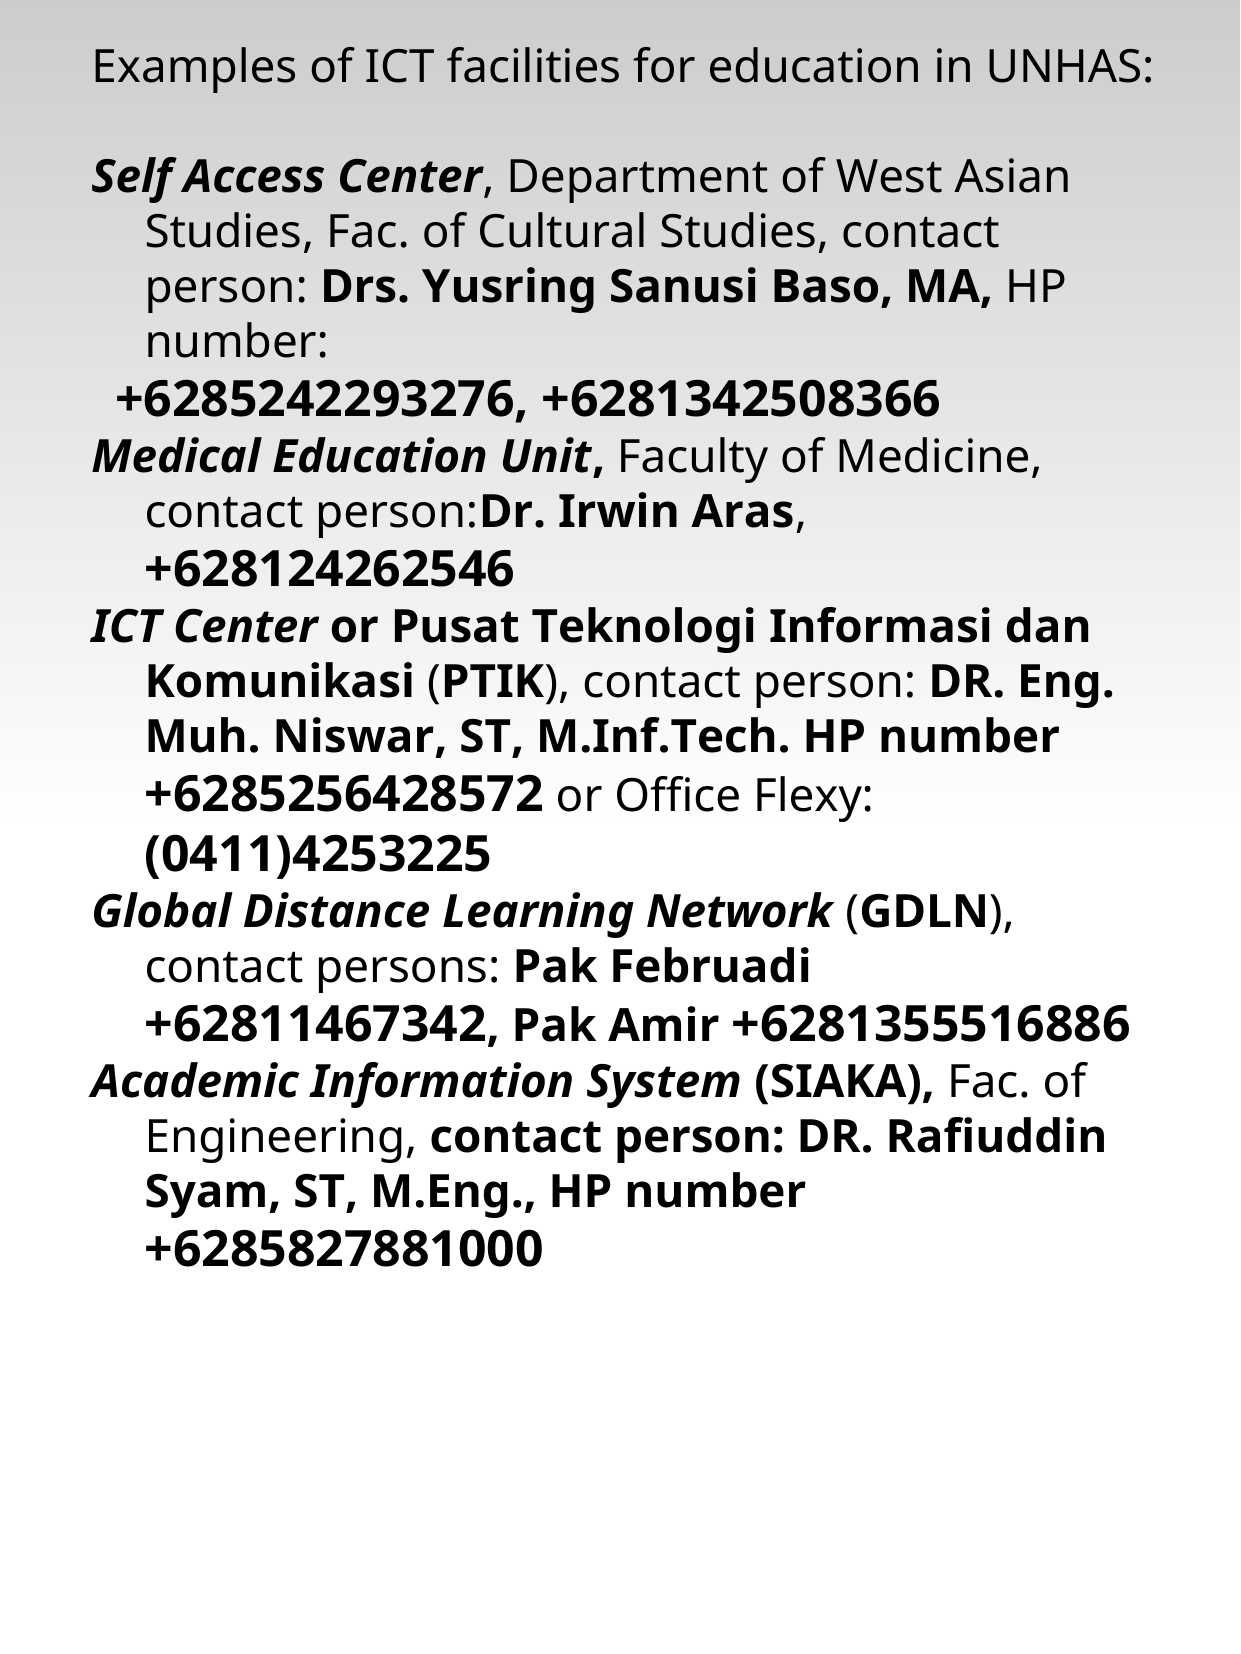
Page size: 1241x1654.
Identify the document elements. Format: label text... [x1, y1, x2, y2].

text_box Examples of ICT facilities for education in UNHAS: Self Access Center, Department of West Asian Studies, Fac. of Cultural Studies, contact person: Drs. Yusring Sanusi Baso, MA, HP number: +6285242293276, +6281342508366 Medical Education Unit, Faculty of Medicine, contact person:Dr. Irwin Aras, +628124262546 ICT Center or Pusat Teknologi Informasi dan Komunikasi (PTIK), contact person: DR. Eng. Muh. Niswar, ST, M.Inf.Tech. HP number +6285256428572 or Office Flexy: (0411)4253225 Global Distance Learning Network (GDLN), contact persons: Pak Februadi +62811467342, Pak Amir +6281355516886 Academic Information System (SIAKA), Fac. of Engineering, contact person: DR. Rafiuddin Syam, ST, M.Eng., HP number +6285827881000 [59, 29, 1182, 1509]
